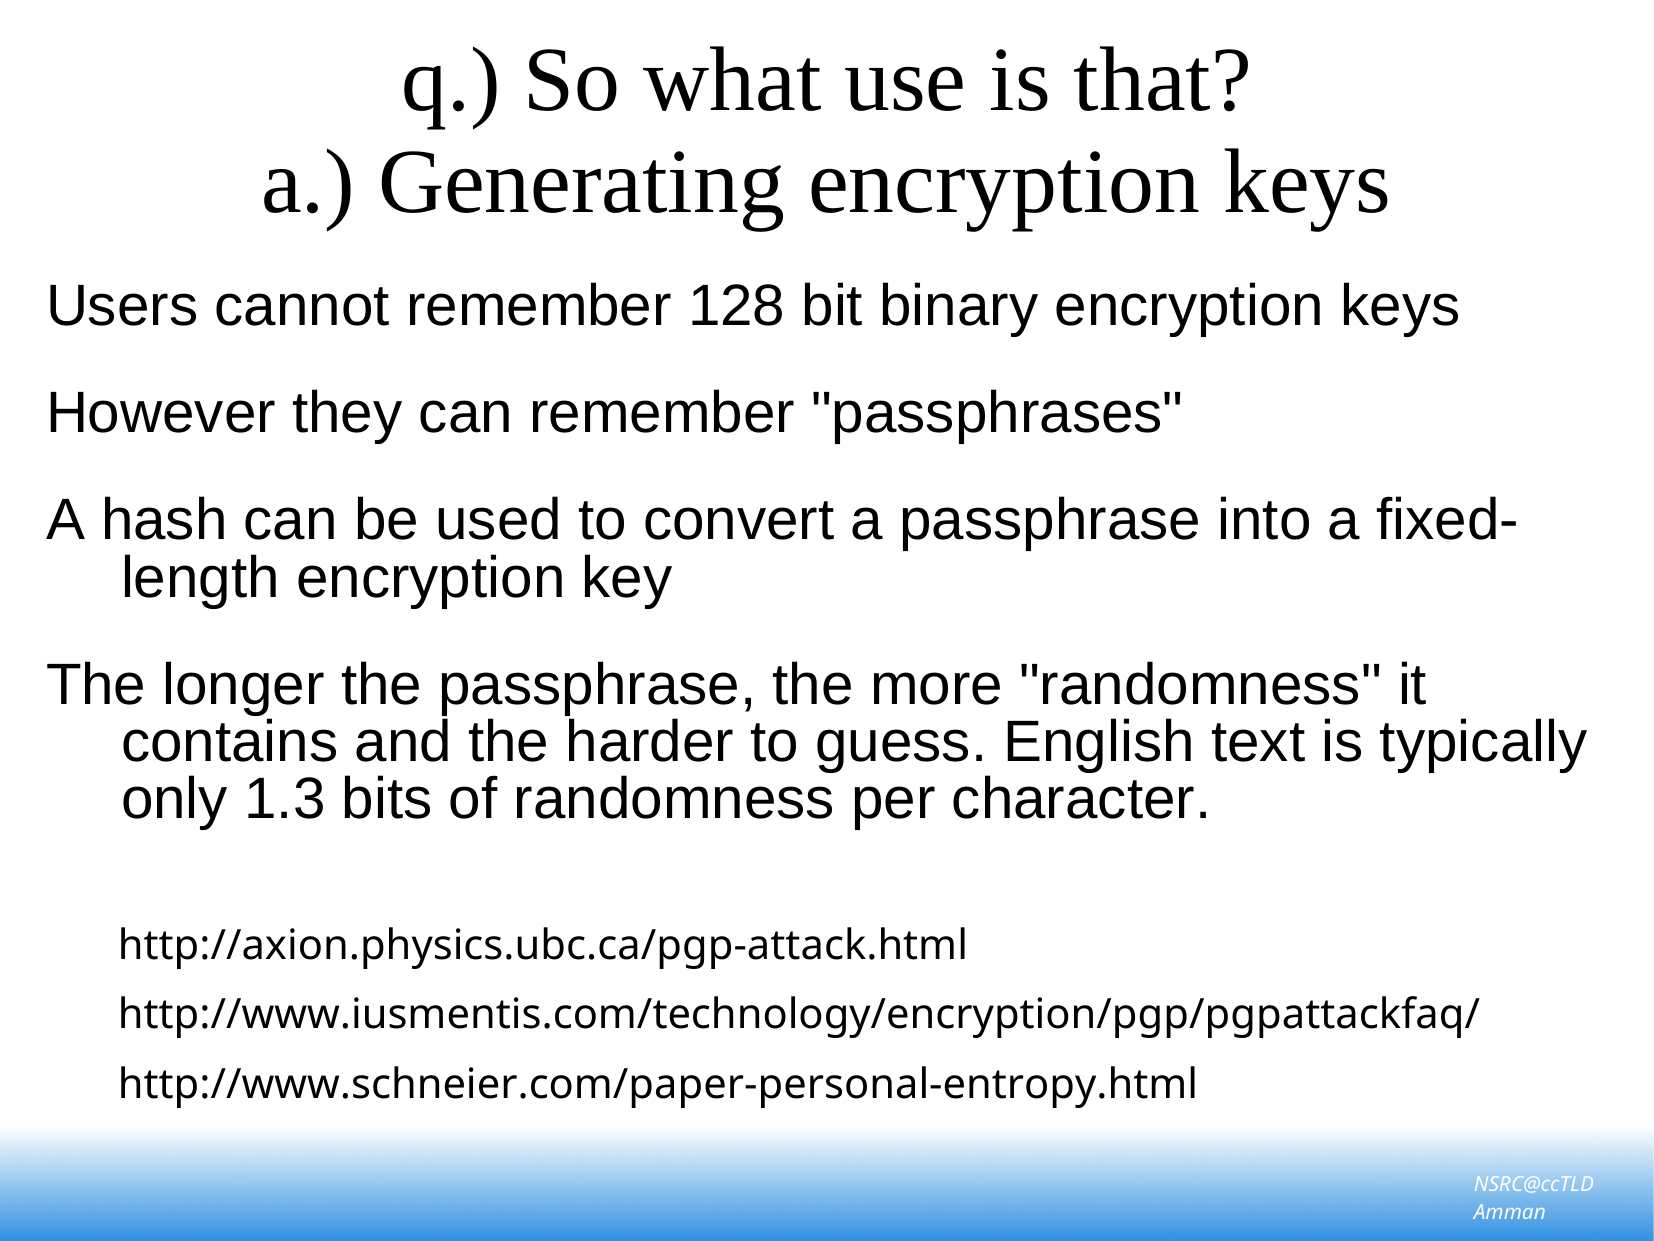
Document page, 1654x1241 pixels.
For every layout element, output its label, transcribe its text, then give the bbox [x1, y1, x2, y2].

picture [0, 1124, 1654, 1241]
title q.) So what use is that? a.) Generating encryption keys [98, 29, 1557, 261]
list Users cannot remember 128 bit binary encryption keys However they can remember "passphrases" A hash can be used to convert a passphrase into a fixed-length encryption key The longer the passphrase, the more "randomness" it contains and the harder to guess. English text is typically only 1.3 bits of randomness per character. [46, 279, 1599, 863]
text_box http://axion.physics.ubc.ca/pgp-attack.html http://www.iusmentis.com/technology/encryption/pgp/pgpattackfaq/ http://www.schneier.com/paper-personal-entropy.html [117, 914, 1481, 1111]
